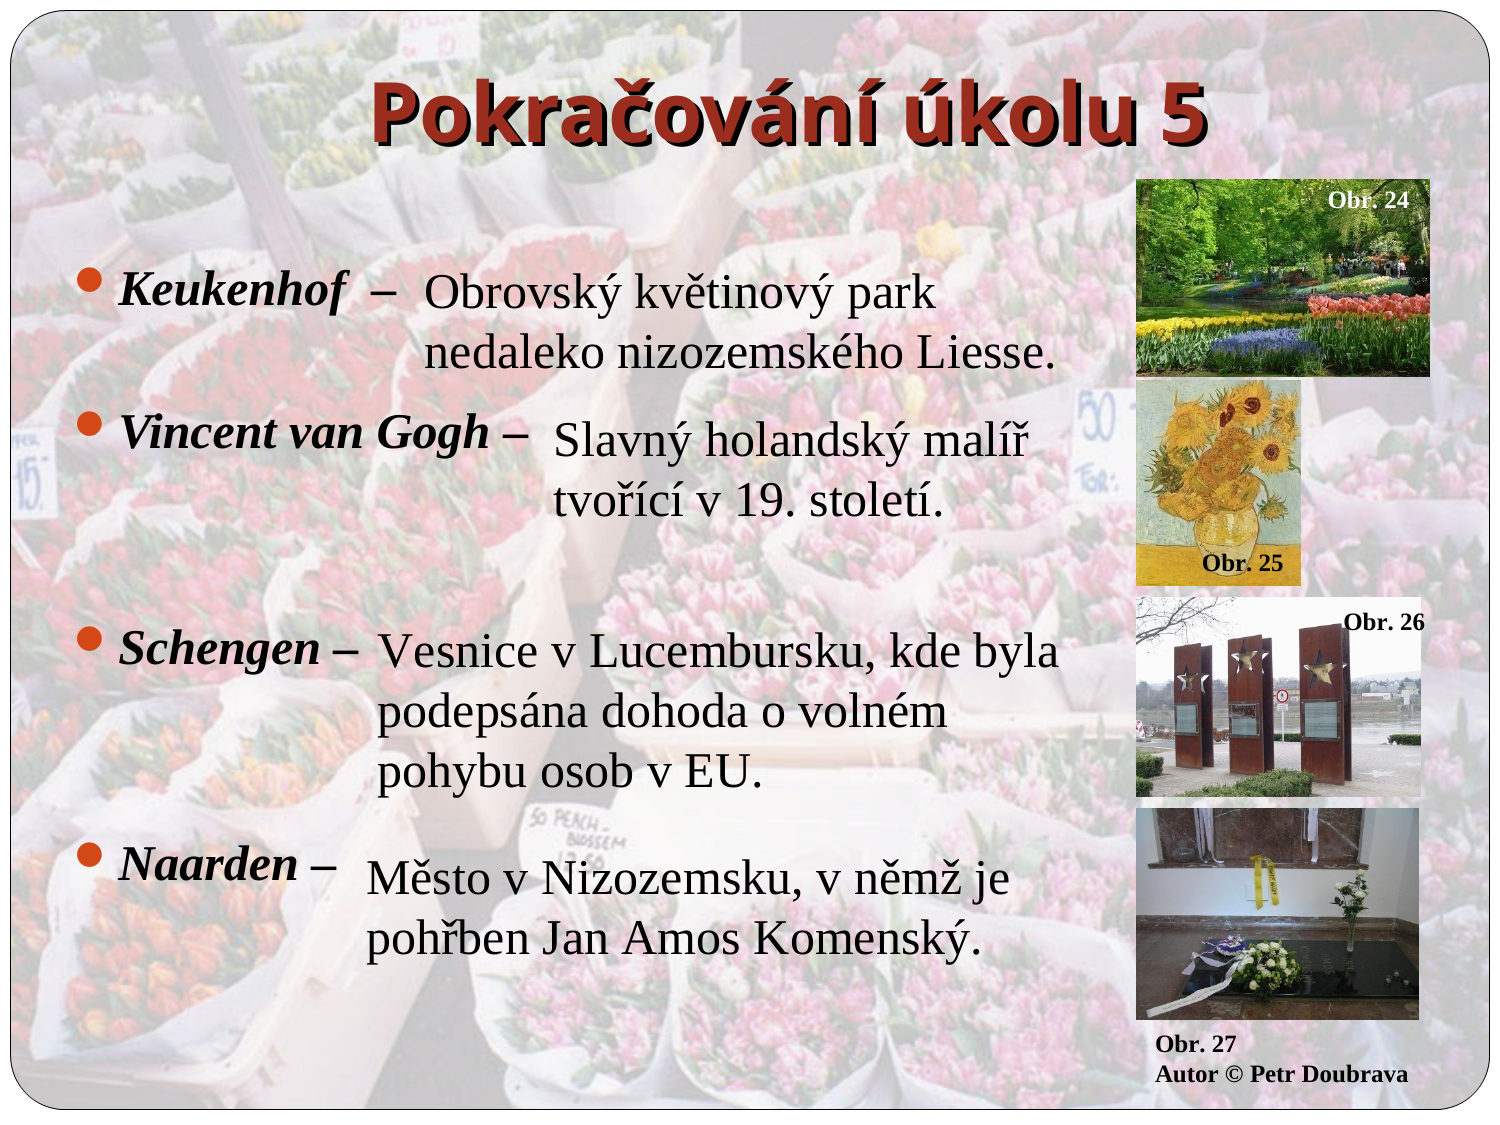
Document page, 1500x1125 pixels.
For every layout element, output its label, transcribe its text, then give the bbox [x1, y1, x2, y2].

text_box Vesnice v Lucembursku, kde byla podepsána dohoda o volném pohybu osob v EU. [363, 609, 1090, 805]
text_box Obr. 27 Autor © Petr Doubrava [1140, 1020, 1424, 1125]
text_box Slavný holandský malíř tvořící v 19. století. [539, 398, 1114, 534]
text_box Město v Nizozemsku, v němž je pohřben Jan Amos Komenský. [351, 836, 1079, 972]
text_box Obr. 24 [1312, 175, 1425, 222]
list Keukenhof – Vincent van Gogh – Schengen – Naarden – [58, 175, 1020, 1008]
text_box Obrovský květinový park nedaleko nizozemského Liesse. [410, 250, 1126, 386]
text_box Obr. 25 [1187, 538, 1299, 585]
title Pokračování úkolu 5 [150, 46, 1426, 174]
picture [9, 9, 1491, 1111]
text_box Obr. 26 [1328, 597, 1441, 644]
